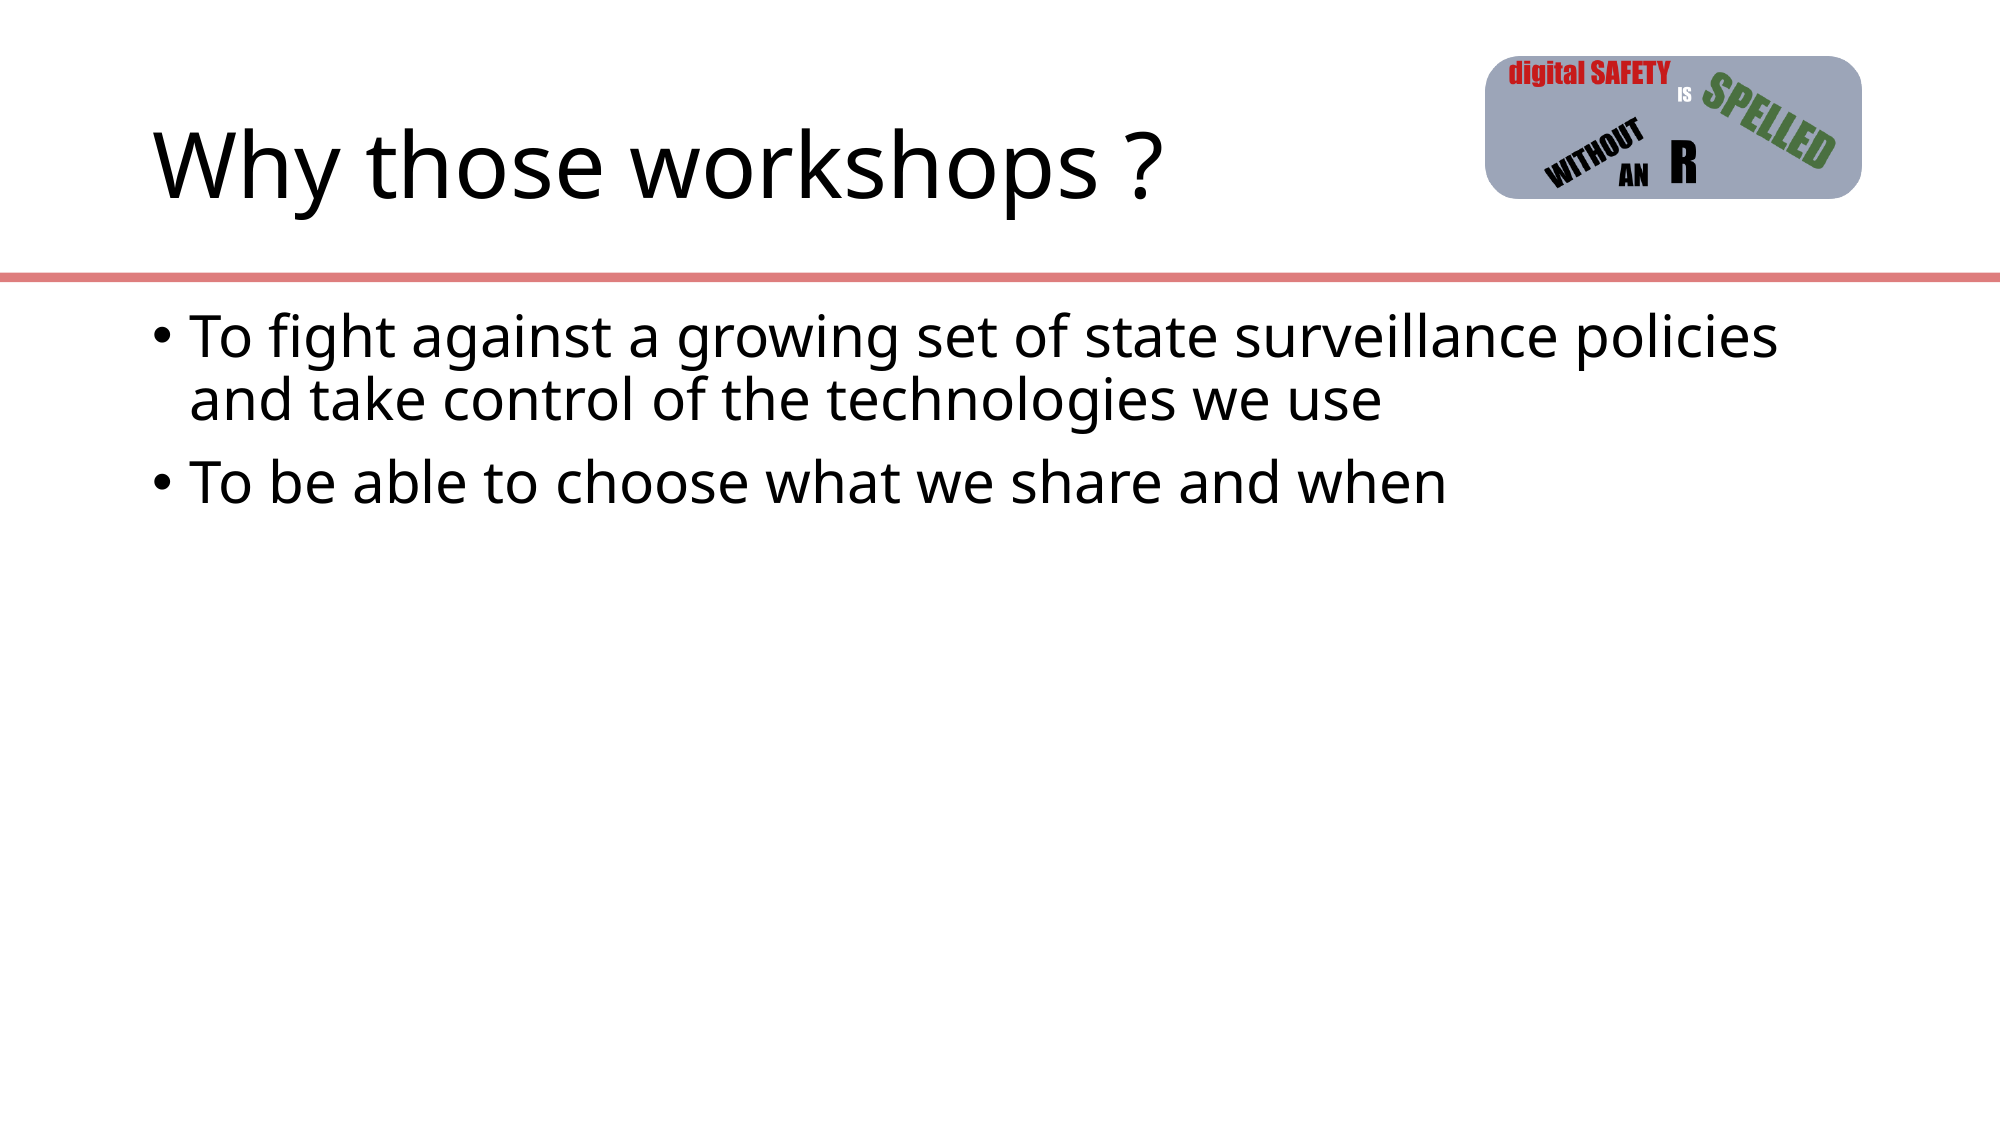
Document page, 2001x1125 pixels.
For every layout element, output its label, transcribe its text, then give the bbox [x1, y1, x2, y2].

list To fight against a growing set of state surveillance policies and take control of the technologies we use To be able to choose what we share and when [137, 299, 1863, 1014]
title Why those workshops ? [137, 59, 1863, 278]
